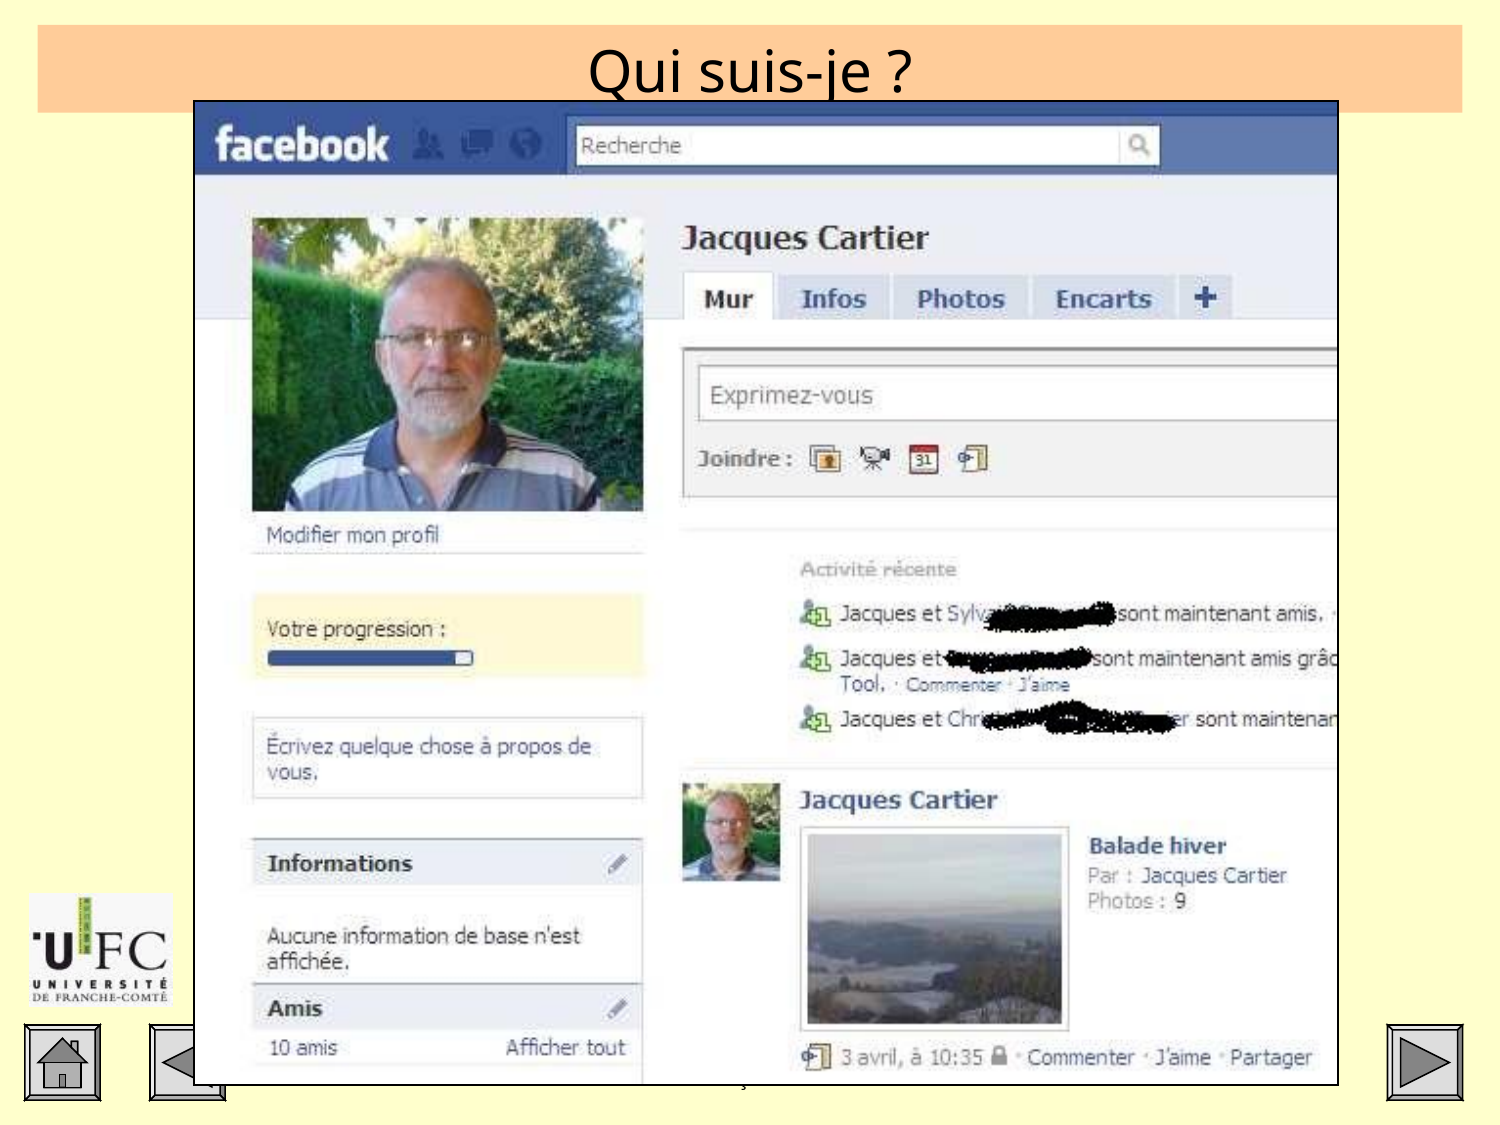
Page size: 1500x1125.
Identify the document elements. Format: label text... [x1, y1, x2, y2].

picture [29, 893, 173, 1007]
title Qui suis-je ? [37, 24, 1463, 113]
picture [194, 101, 1338, 1085]
